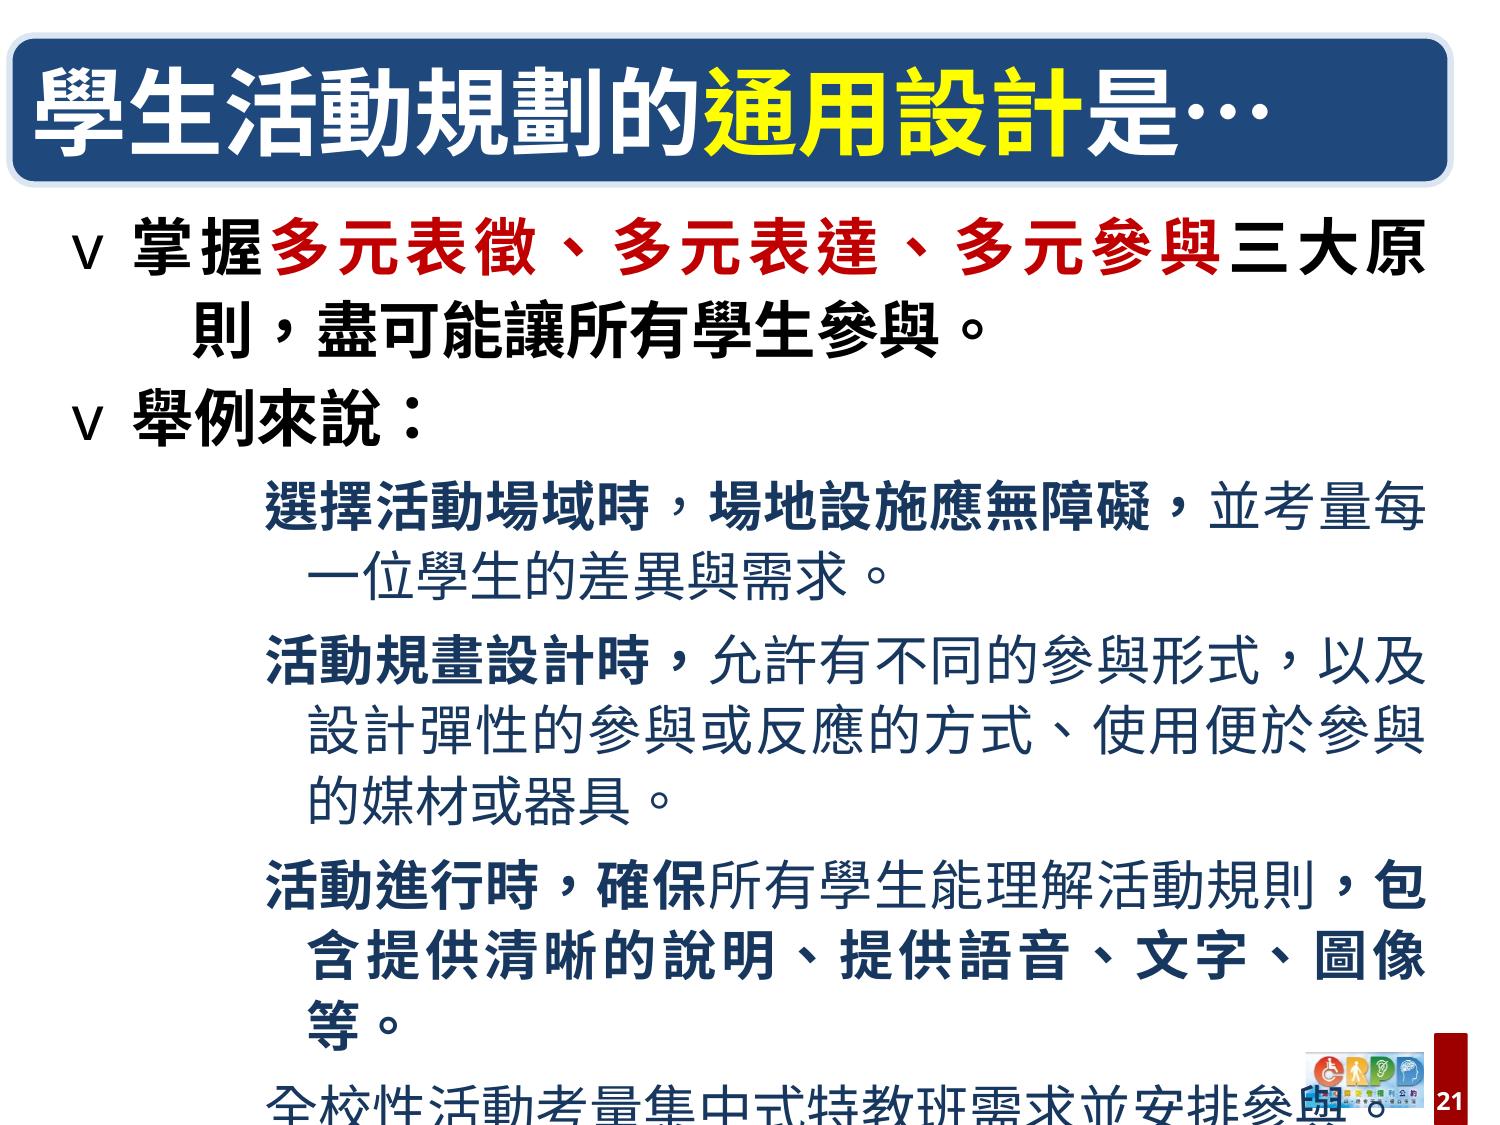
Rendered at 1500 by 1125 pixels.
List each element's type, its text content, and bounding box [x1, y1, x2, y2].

text_box 掌握多元表徵、多元表達、多元參與三大原則，盡可能讓所有學生參與。 舉例來說： 選擇活動場域時，場地設施應無障礙，並考量每一位學生的差異與需求。 活動規畫設計時，允許有不同的參與形式，以及設計彈性的參與或反應的方式、使用便於參與的媒材或器具。 活動進行時，確保所有學生能理解活動規則，包含提供清晰的說明、提供語音、文字、圖像等。 全校性活動考量集中式特教班需求並安排參與。 [56, 191, 1444, 1090]
text_box 21 [1416, 1076, 1485, 1125]
text_box 學生活動規劃的通用設計是… [9, 35, 1451, 185]
